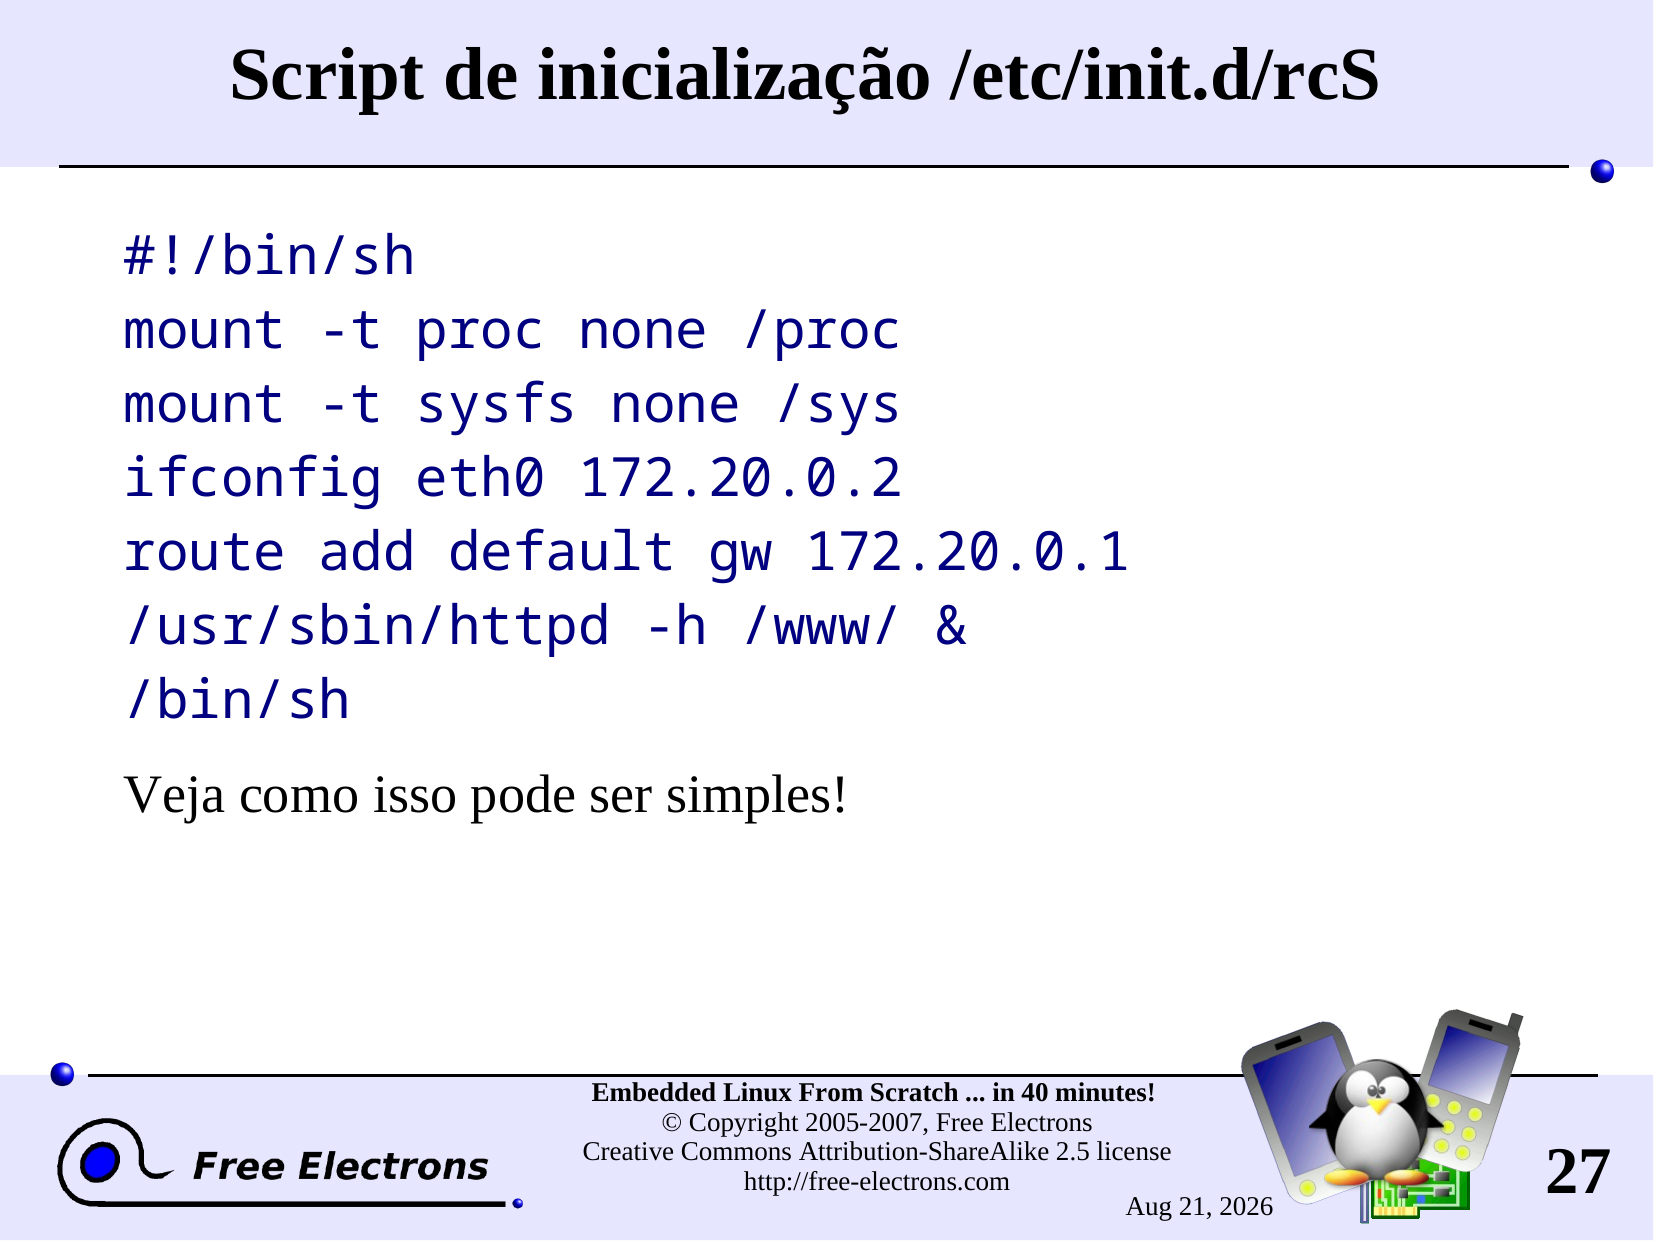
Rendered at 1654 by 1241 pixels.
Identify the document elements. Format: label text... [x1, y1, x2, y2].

title Script de inicialização /etc/init.d/rcS [60, 25, 1551, 124]
picture [1231, 1007, 1538, 1241]
picture [50, 1107, 527, 1216]
list #!/bin/sh mount -t proc none /proc mount -t sysfs none /sys ifconfig eth0 172.20.0.2 route add default gw 172.20.0.1 /usr/sbin/httpd -h /www/ & /bin/sh Veja como isso pode ser simples! [105, 216, 1518, 1066]
